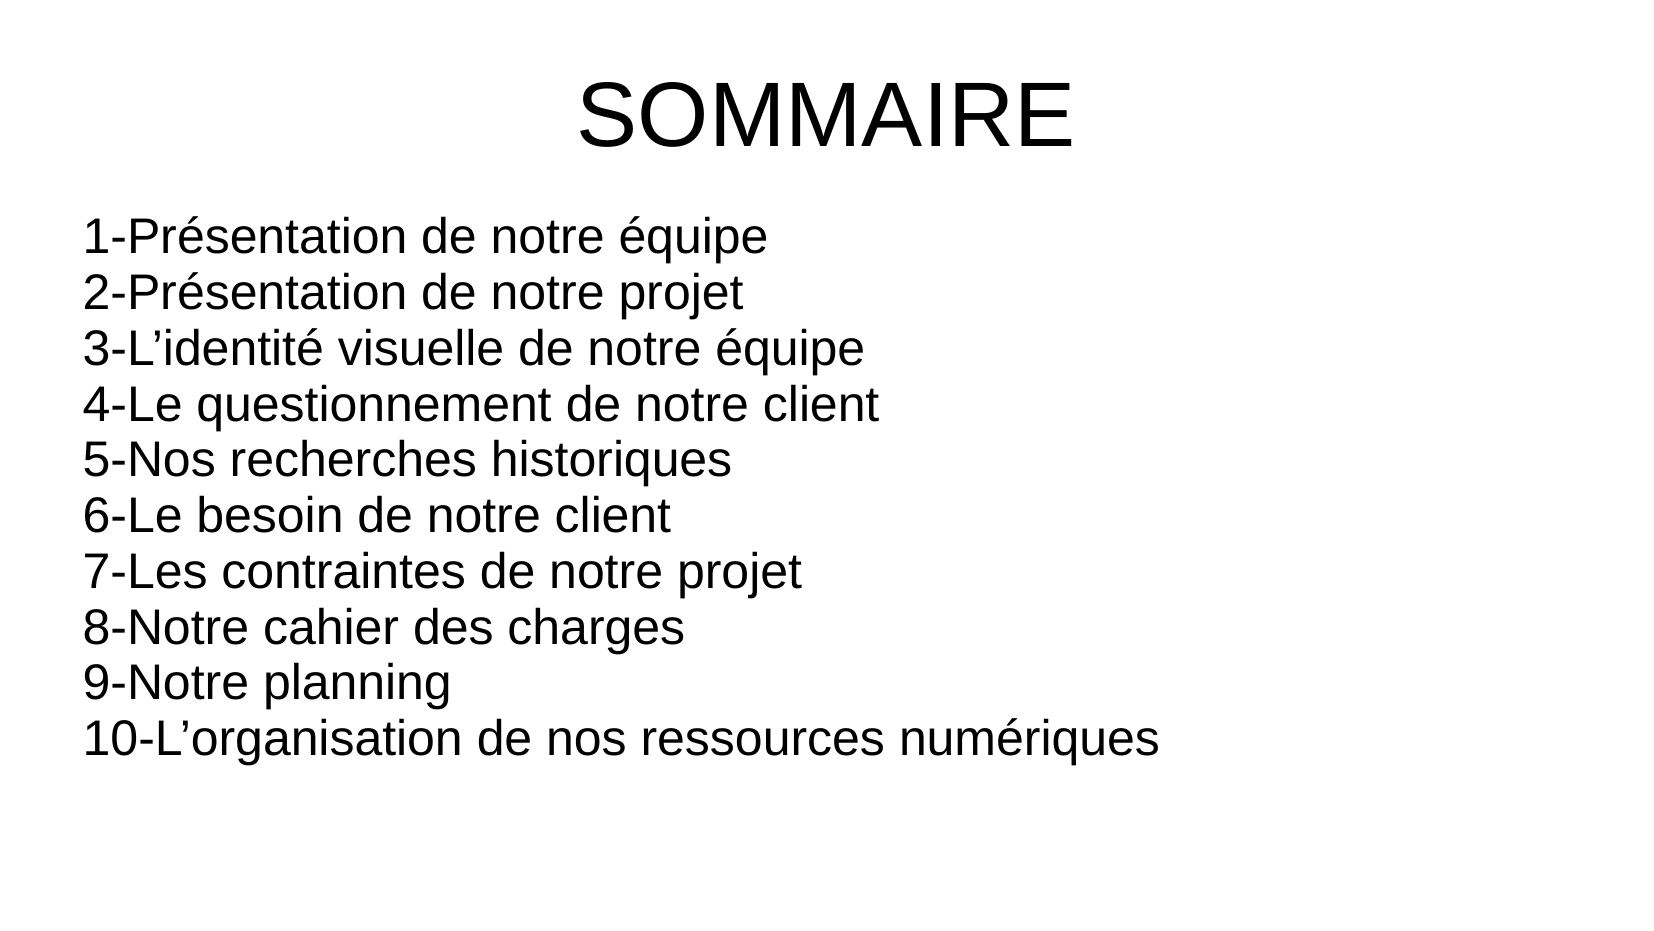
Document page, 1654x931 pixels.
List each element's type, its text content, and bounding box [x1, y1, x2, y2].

subtitle Présentation de notre équipe Présentation de notre projet L’identité visuelle de notre équipe Le questionnement de notre client Nos recherches historiques Le besoin de notre client Les contraintes de notre projet Notre cahier des charges Notre planning L’organisation de nos ressources numériques [82, 208, 1571, 767]
title SOMMAIRE [82, 37, 1571, 193]
